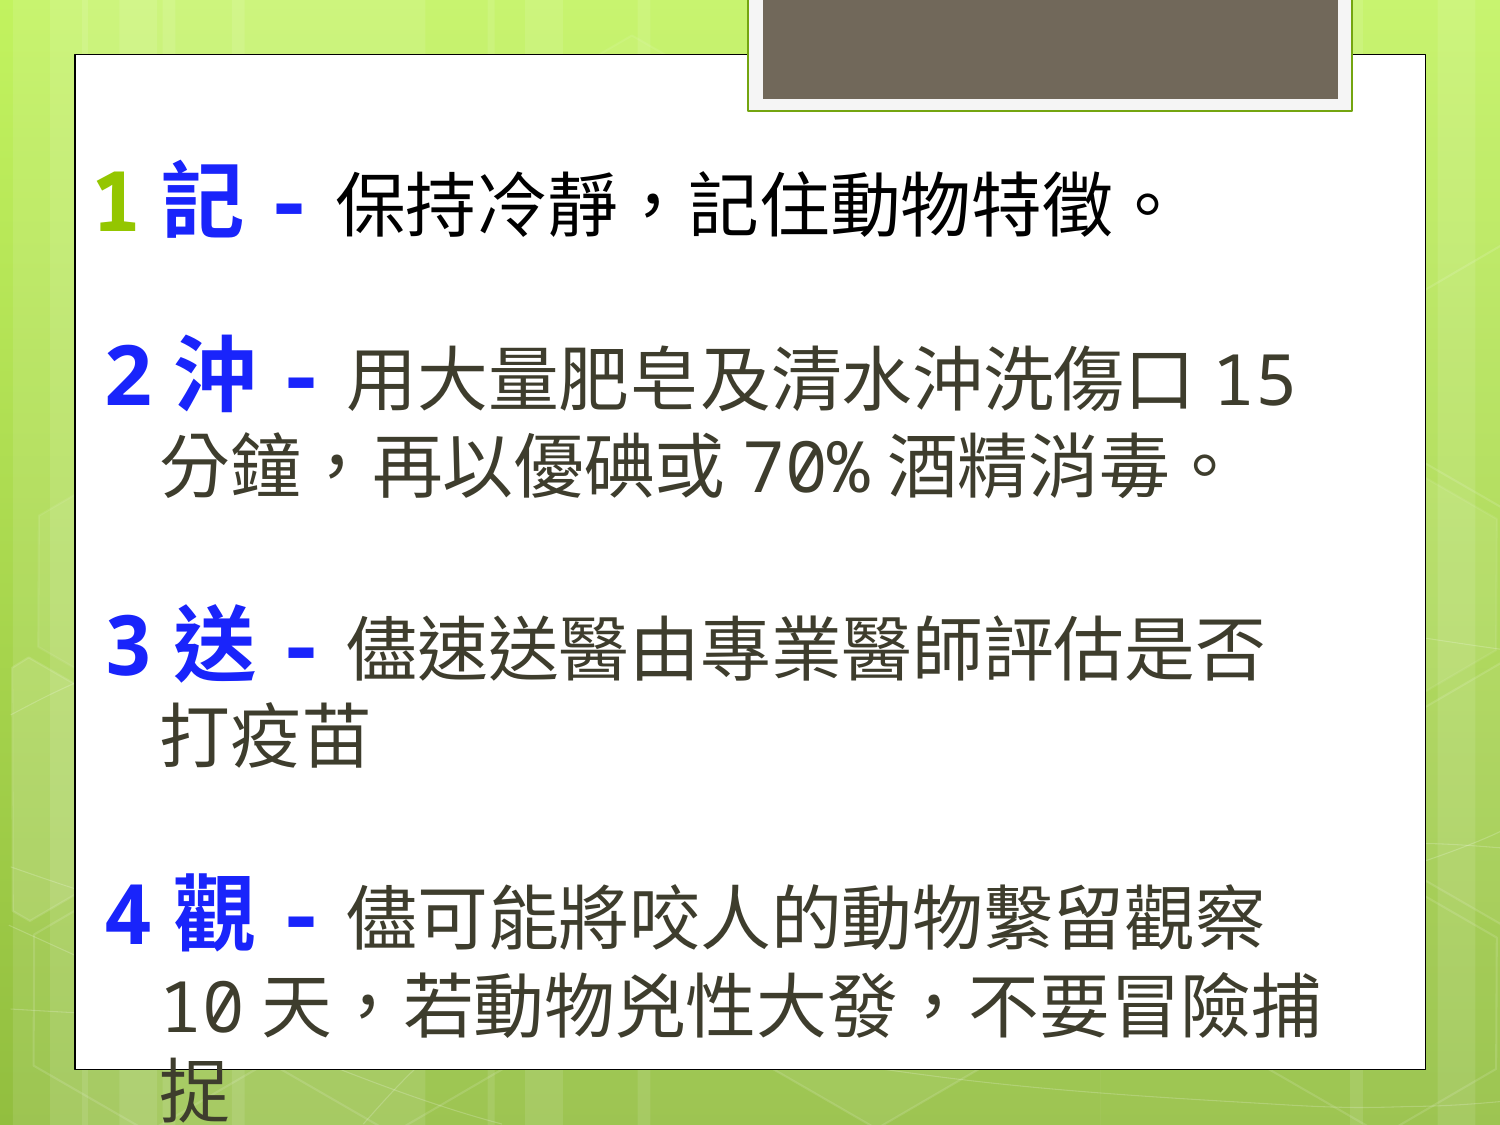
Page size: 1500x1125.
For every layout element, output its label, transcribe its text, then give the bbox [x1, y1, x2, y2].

title 1記-保持冷靜，記住動物特徵。 [76, 90, 1324, 256]
text_box 2沖-用大量肥皂及清水沖洗傷口15分鐘，再以優碘或70%酒精消毒。 3送-儘速送醫由專業醫師評估是否打疫苗 4觀-儘可能將咬人的動物繫留觀察10天，若動物兇性大發，不要冒險捕捉 [89, 314, 1341, 1125]
